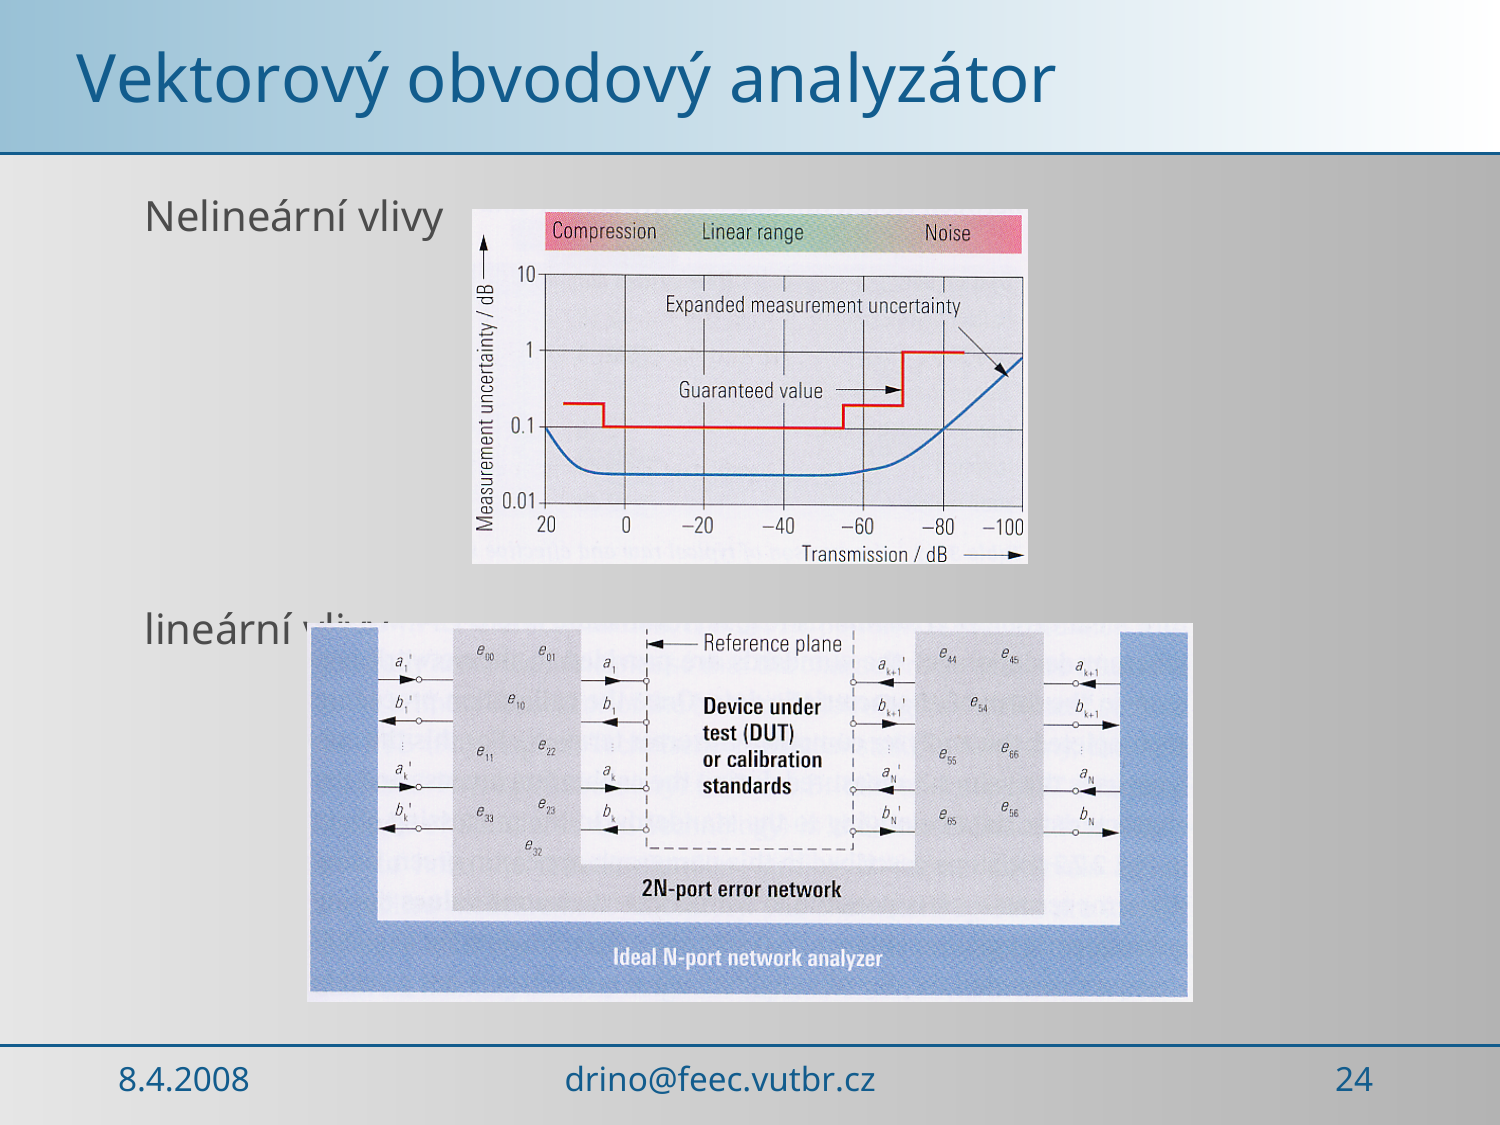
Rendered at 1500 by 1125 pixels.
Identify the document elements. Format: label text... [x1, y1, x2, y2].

text_box 8.4.2008 [103, 1049, 432, 1125]
text_box drino@feec.vutbr.cz [454, 1049, 987, 1125]
text_box <číslo> [1075, 1049, 1388, 1125]
text_box Nelineární vlivy lineární vlivy [59, 178, 1442, 665]
title Vektorový obvodový analyzátor [0, 0, 1500, 152]
picture [472, 209, 1028, 564]
picture [307, 623, 1193, 1002]
